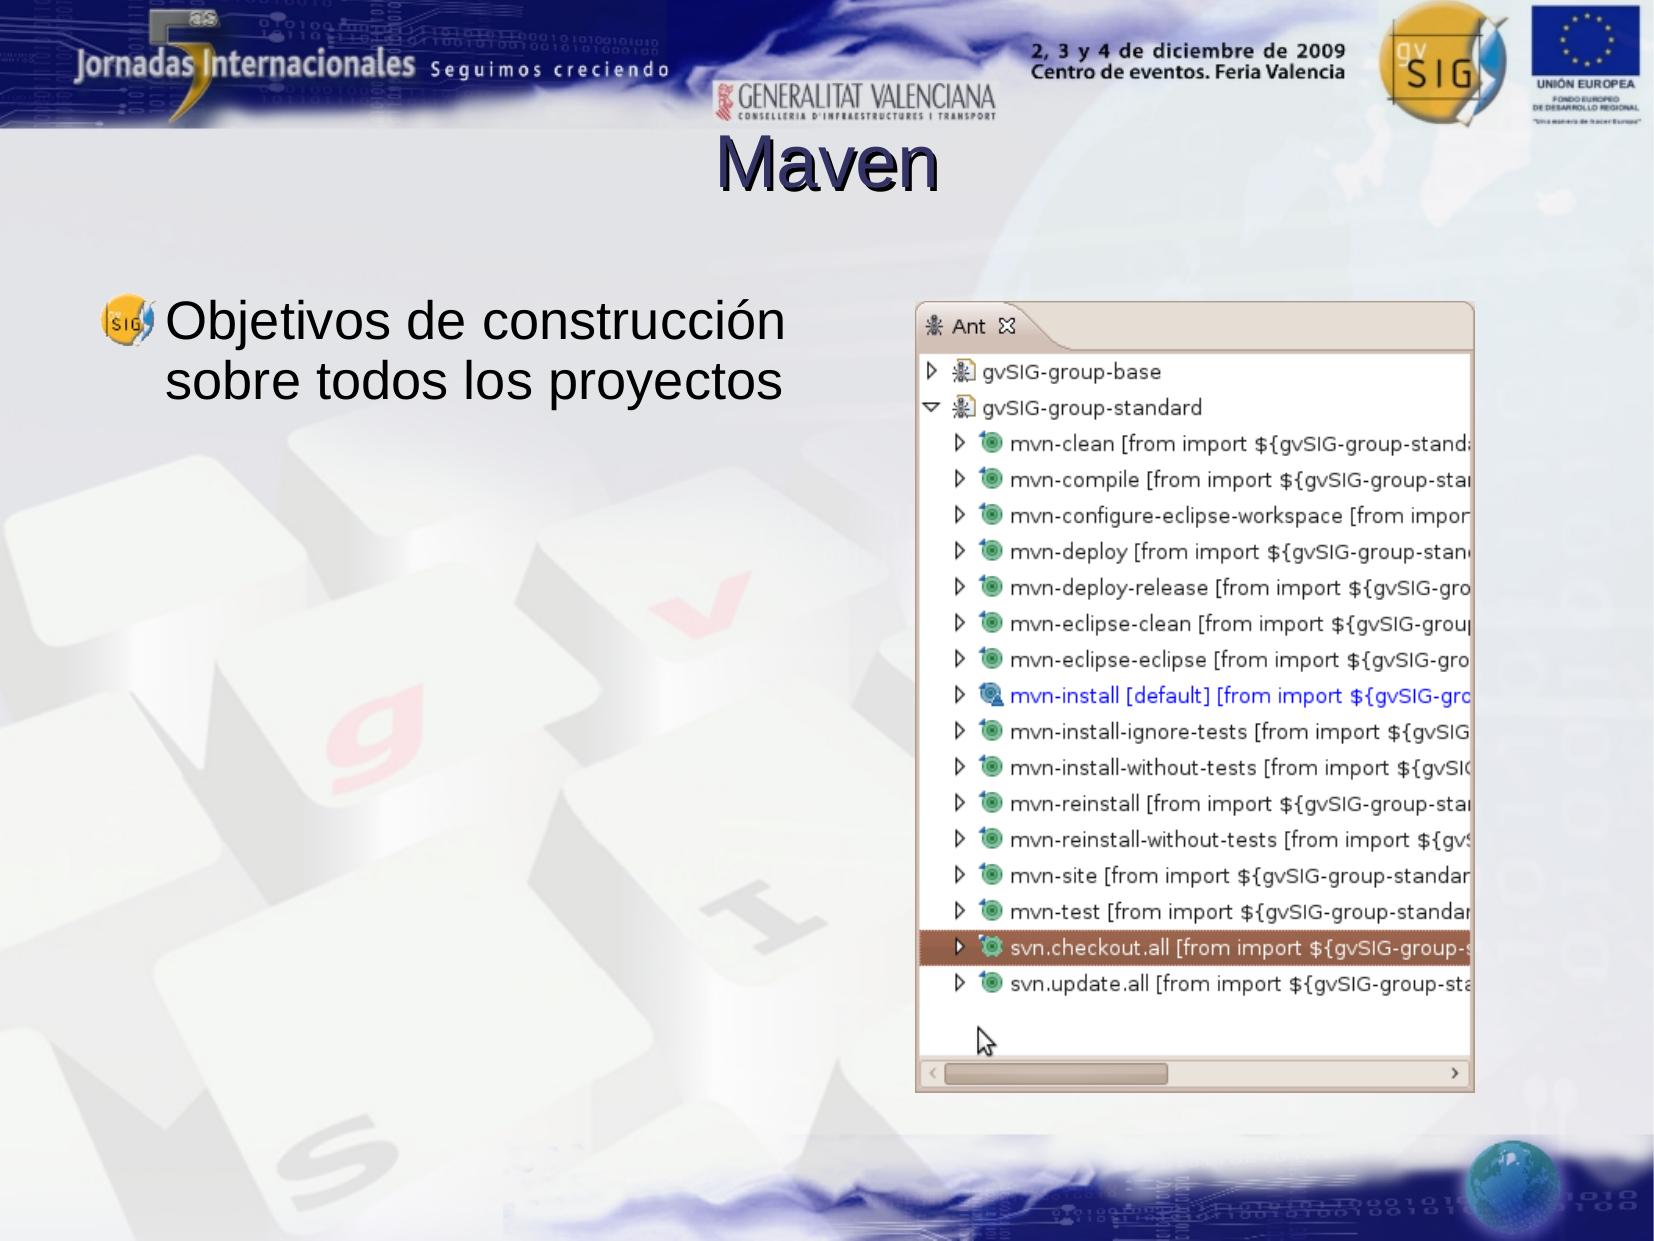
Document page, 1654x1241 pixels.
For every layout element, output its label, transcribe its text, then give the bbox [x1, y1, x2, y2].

list Objetivos de construcción sobre todos los proyectos [82, 290, 827, 1109]
picture [0, 0, 1654, 1241]
title Maven [82, 47, 1571, 258]
